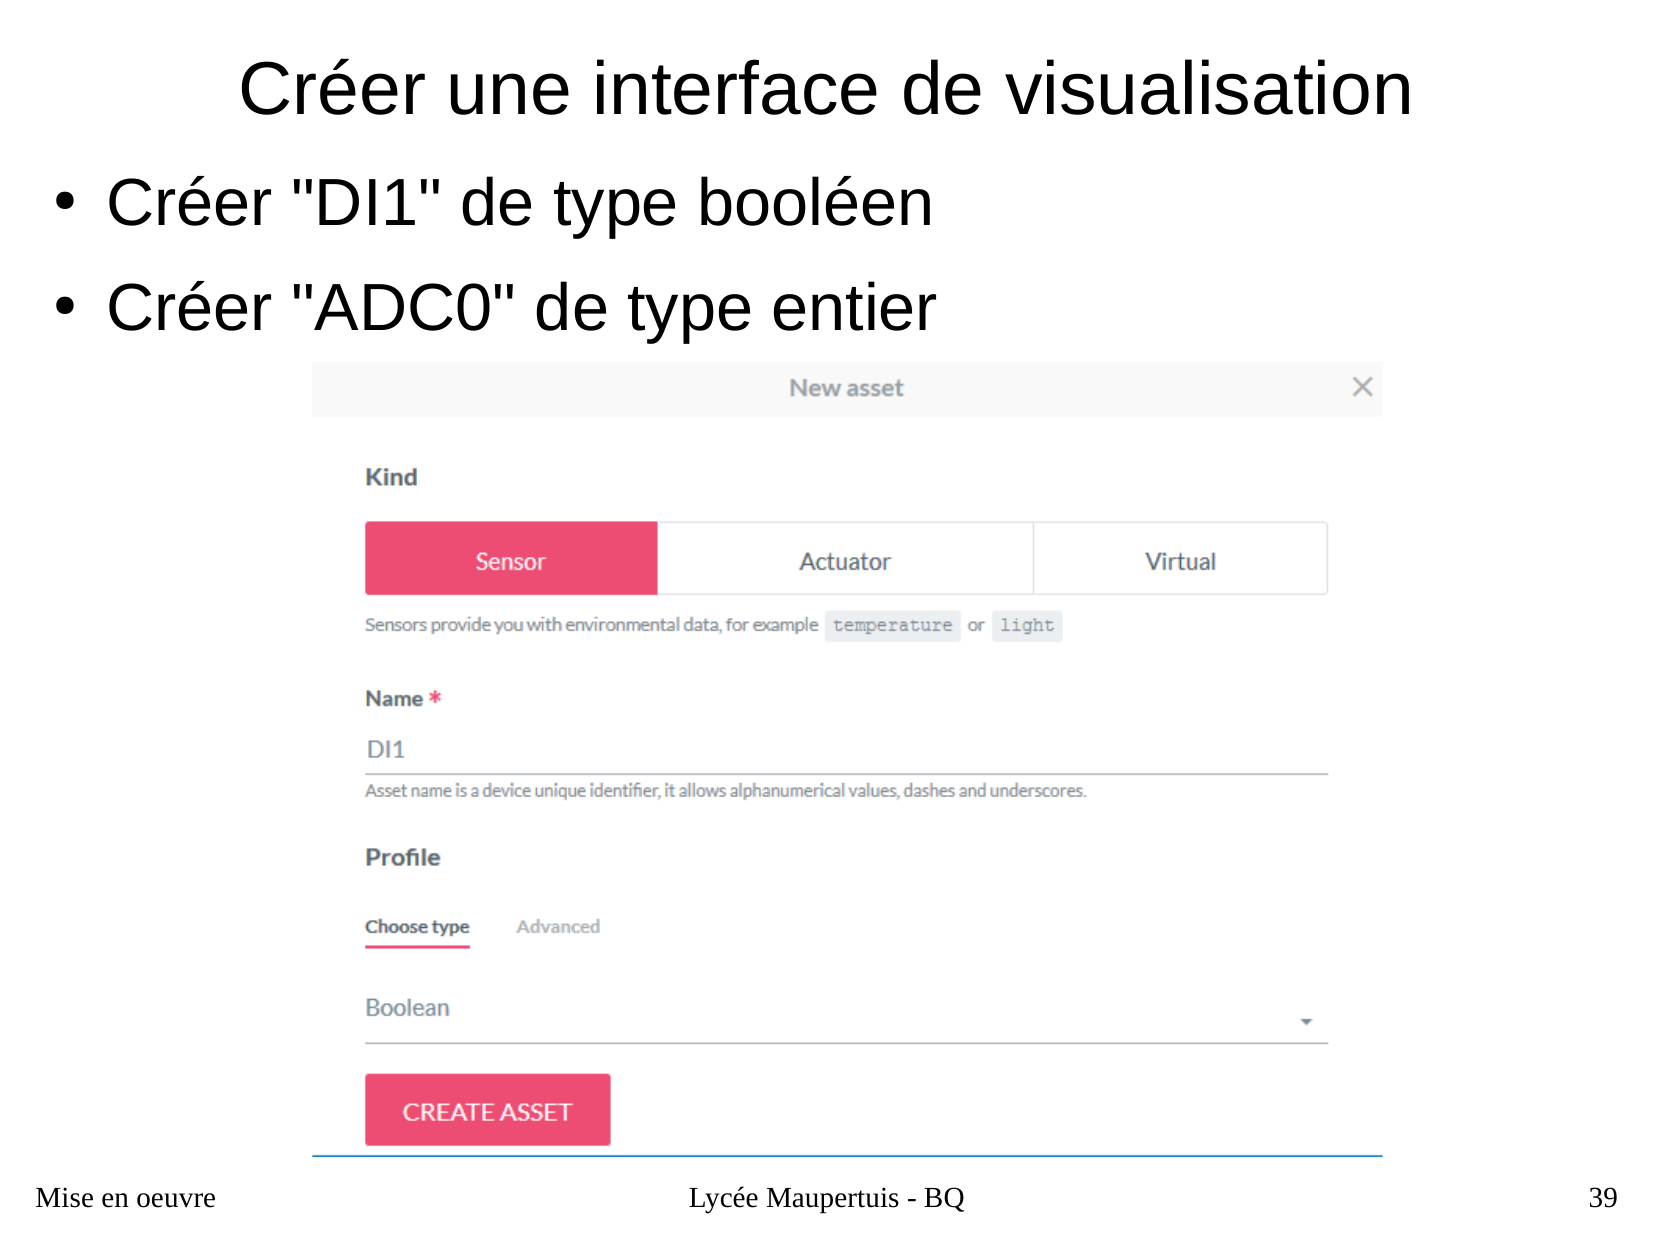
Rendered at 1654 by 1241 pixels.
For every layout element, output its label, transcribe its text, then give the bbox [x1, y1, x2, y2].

picture [312, 362, 1383, 1157]
list Créer "DI1" de type booléen Créer "ADC0" de type entier [35, 165, 1619, 386]
title Créer une interface de visualisation [35, 35, 1619, 142]
